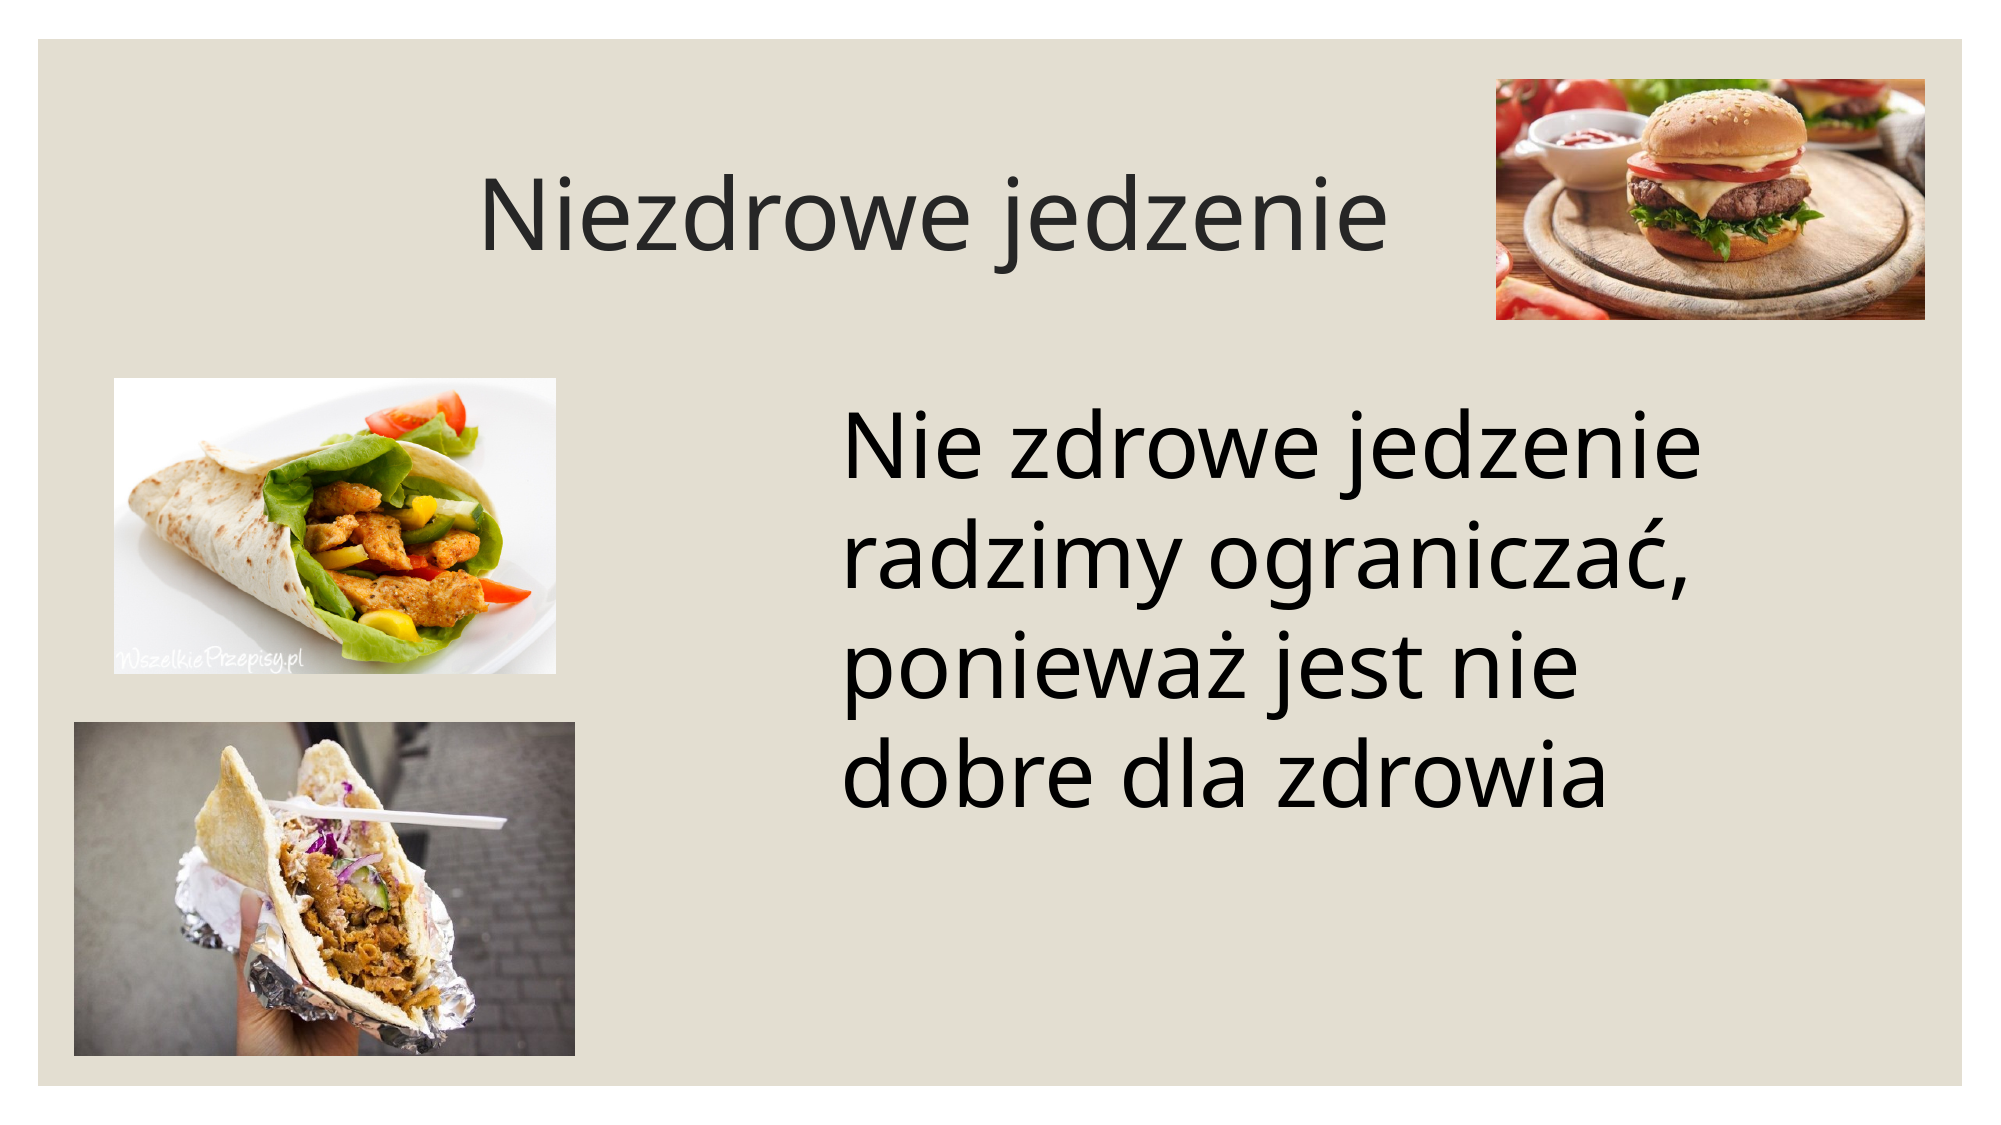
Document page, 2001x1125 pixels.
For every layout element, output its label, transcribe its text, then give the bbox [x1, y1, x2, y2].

picture [1496, 79, 1925, 320]
picture [74, 722, 575, 1056]
text_box Nie zdrowe jedzenie radzimy ograniczać, ponieważ jest nie dobre dla zdrowia [825, 378, 1825, 950]
picture [114, 378, 556, 674]
title Niezdrowe jedzenie [174, 105, 1825, 331]
